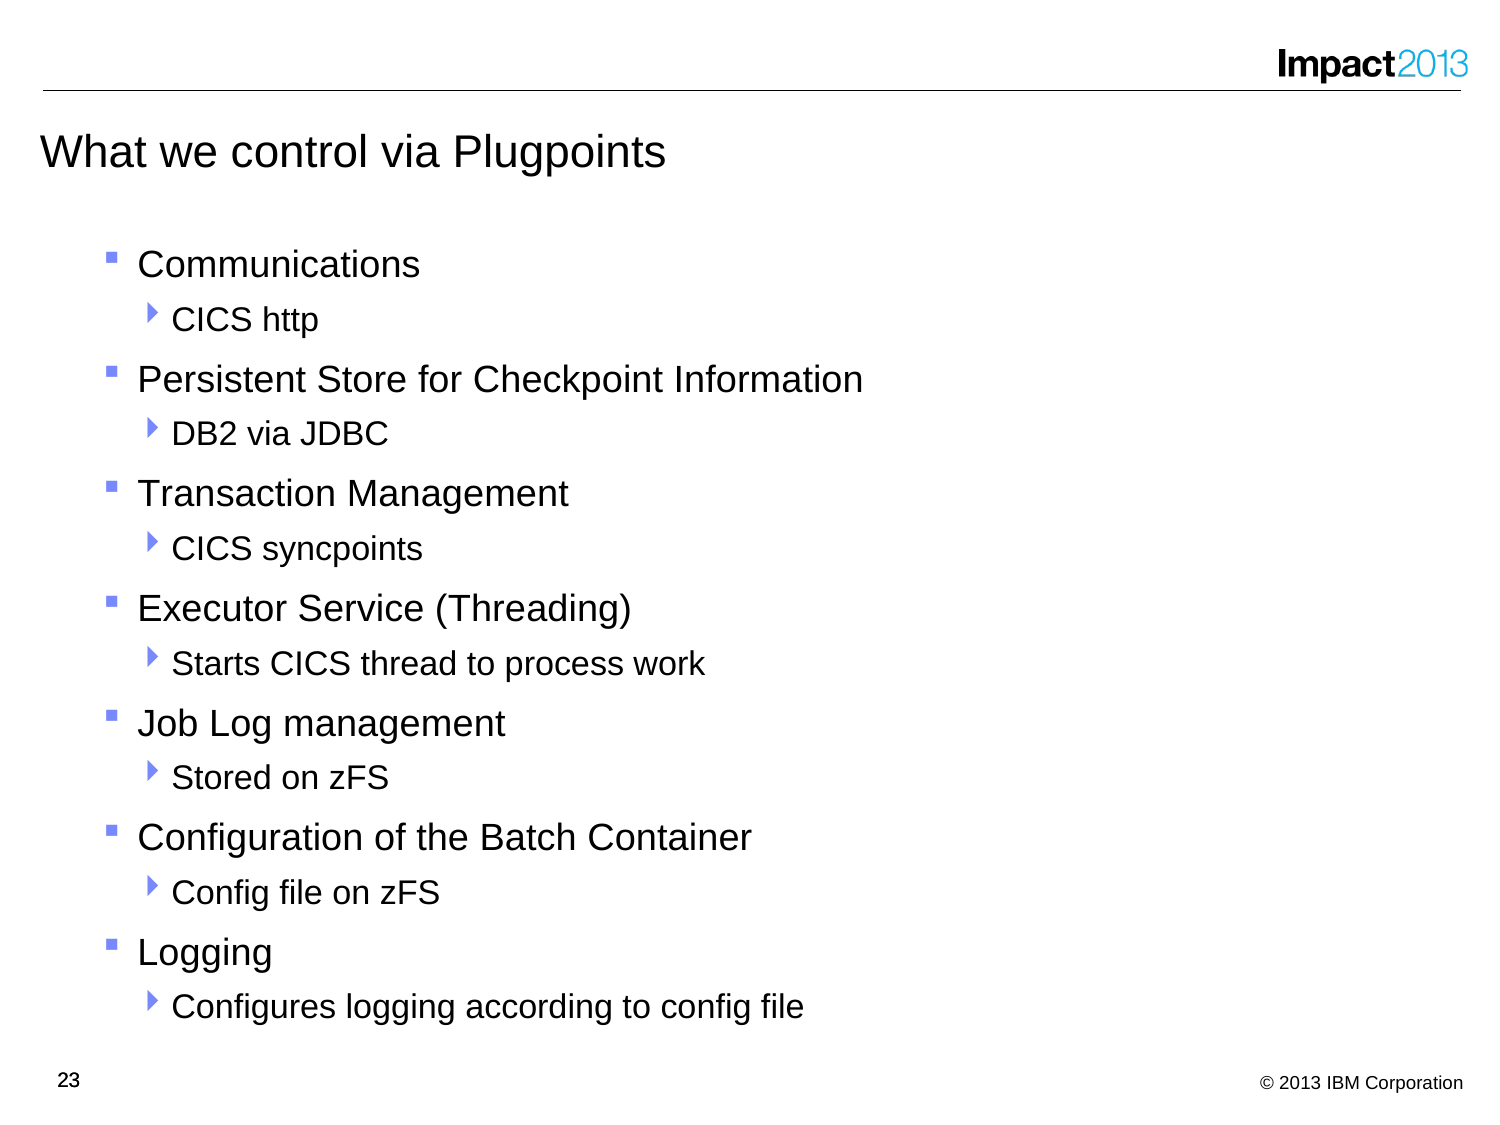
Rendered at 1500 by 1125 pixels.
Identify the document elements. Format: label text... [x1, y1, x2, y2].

picture [1420, 52, 1432, 74]
list Communications CICS http Persistent Store for Checkpoint Information DB2 via JDBC Transaction Management CICS syncpoints Executor Service (Threading) Starts CICS thread to process work Job Log management Stored on zFS Configuration of the Batch Container Config file on zFS Logging Configures logging according to config file [88, 231, 1417, 1042]
title What we control via Plugpoints [25, 113, 1415, 192]
picture [1279, 49, 1468, 84]
